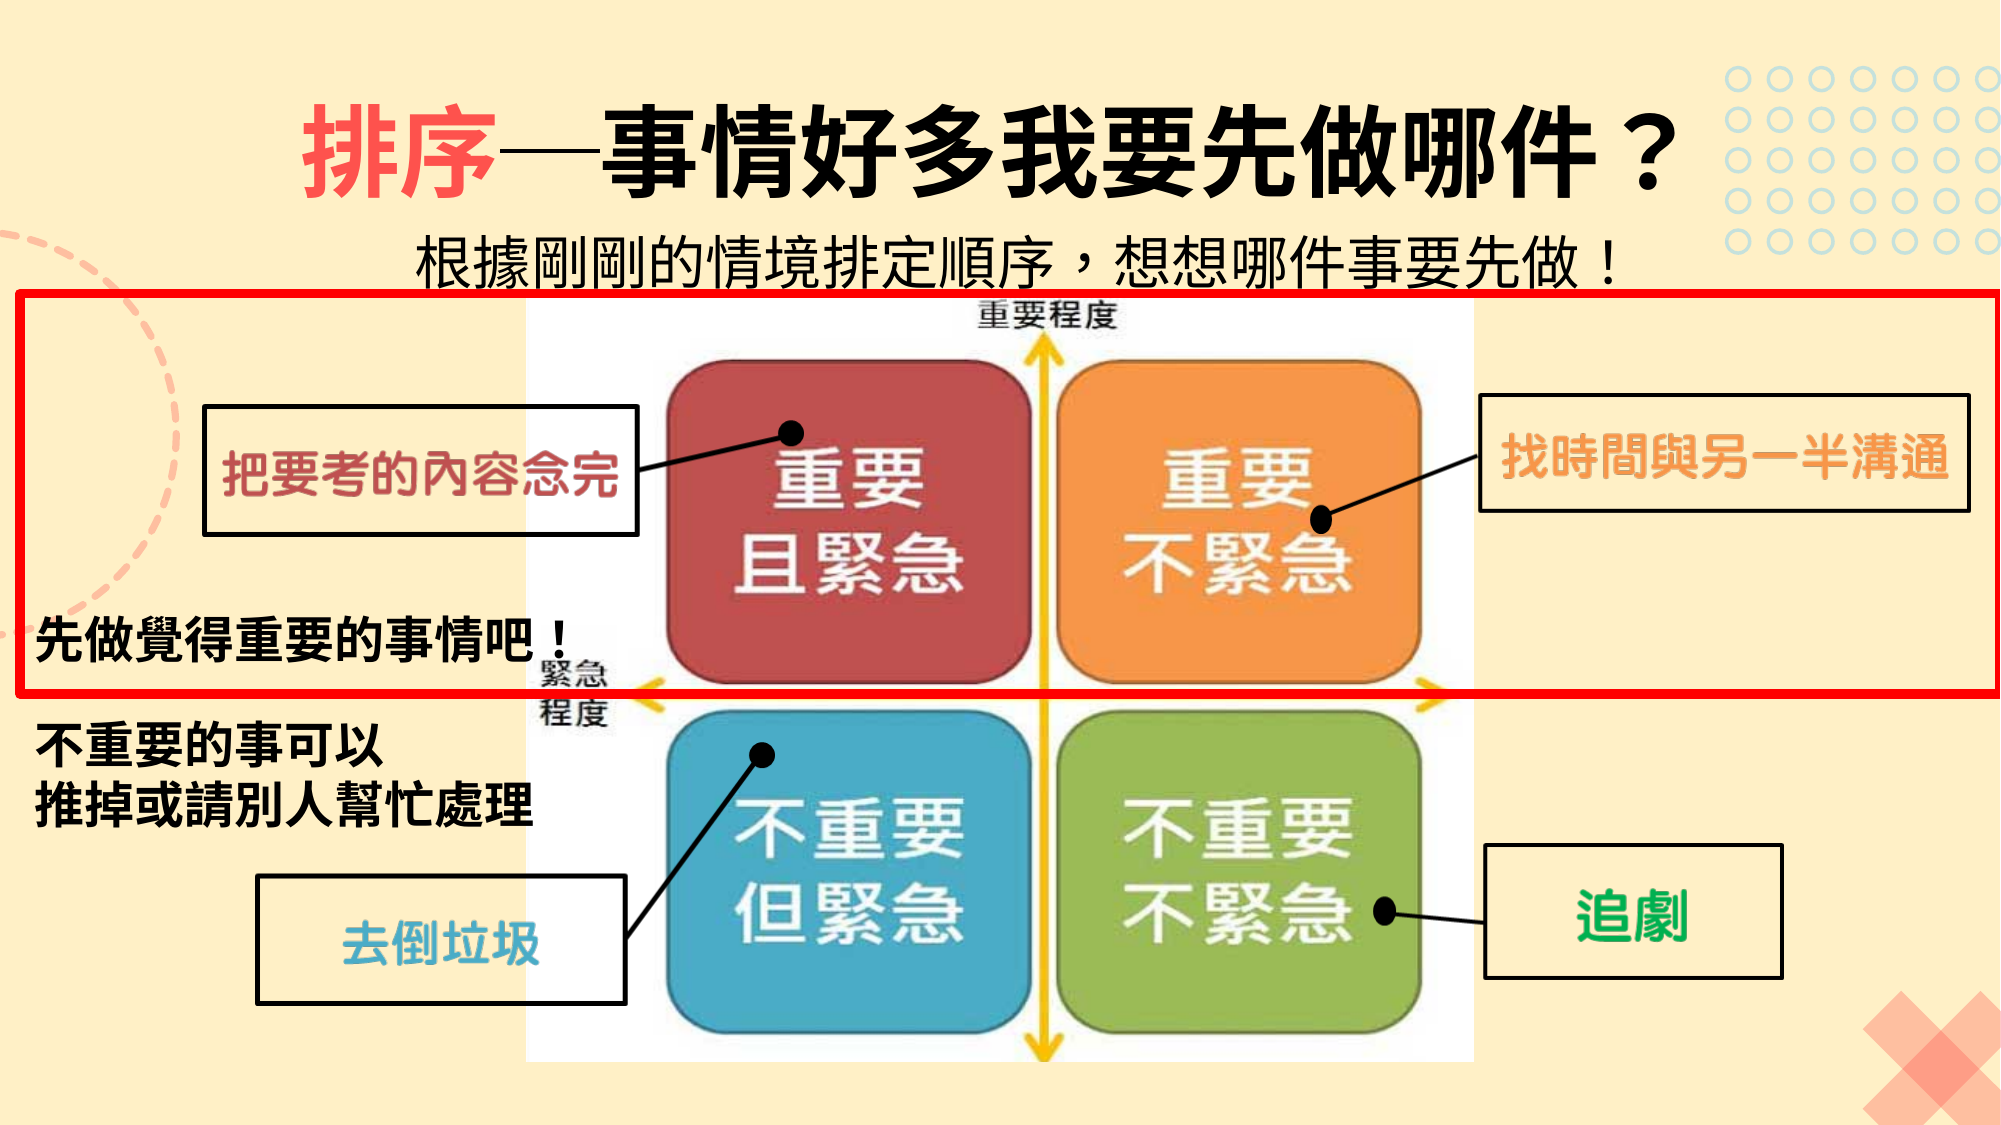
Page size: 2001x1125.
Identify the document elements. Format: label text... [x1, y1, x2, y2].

picture [190, 298, 1981, 689]
title 排序─事情好多我要先做哪件？ [137, 75, 1863, 200]
text_box 根據剛剛的情境排定順序，想想哪件事要先做！ [171, 211, 1863, 289]
picture [255, 699, 1784, 1062]
text_box 先做覺得重要的事情吧！ 不重要的事可以 推掉或請別人幫忙處理 [19, 601, 556, 844]
